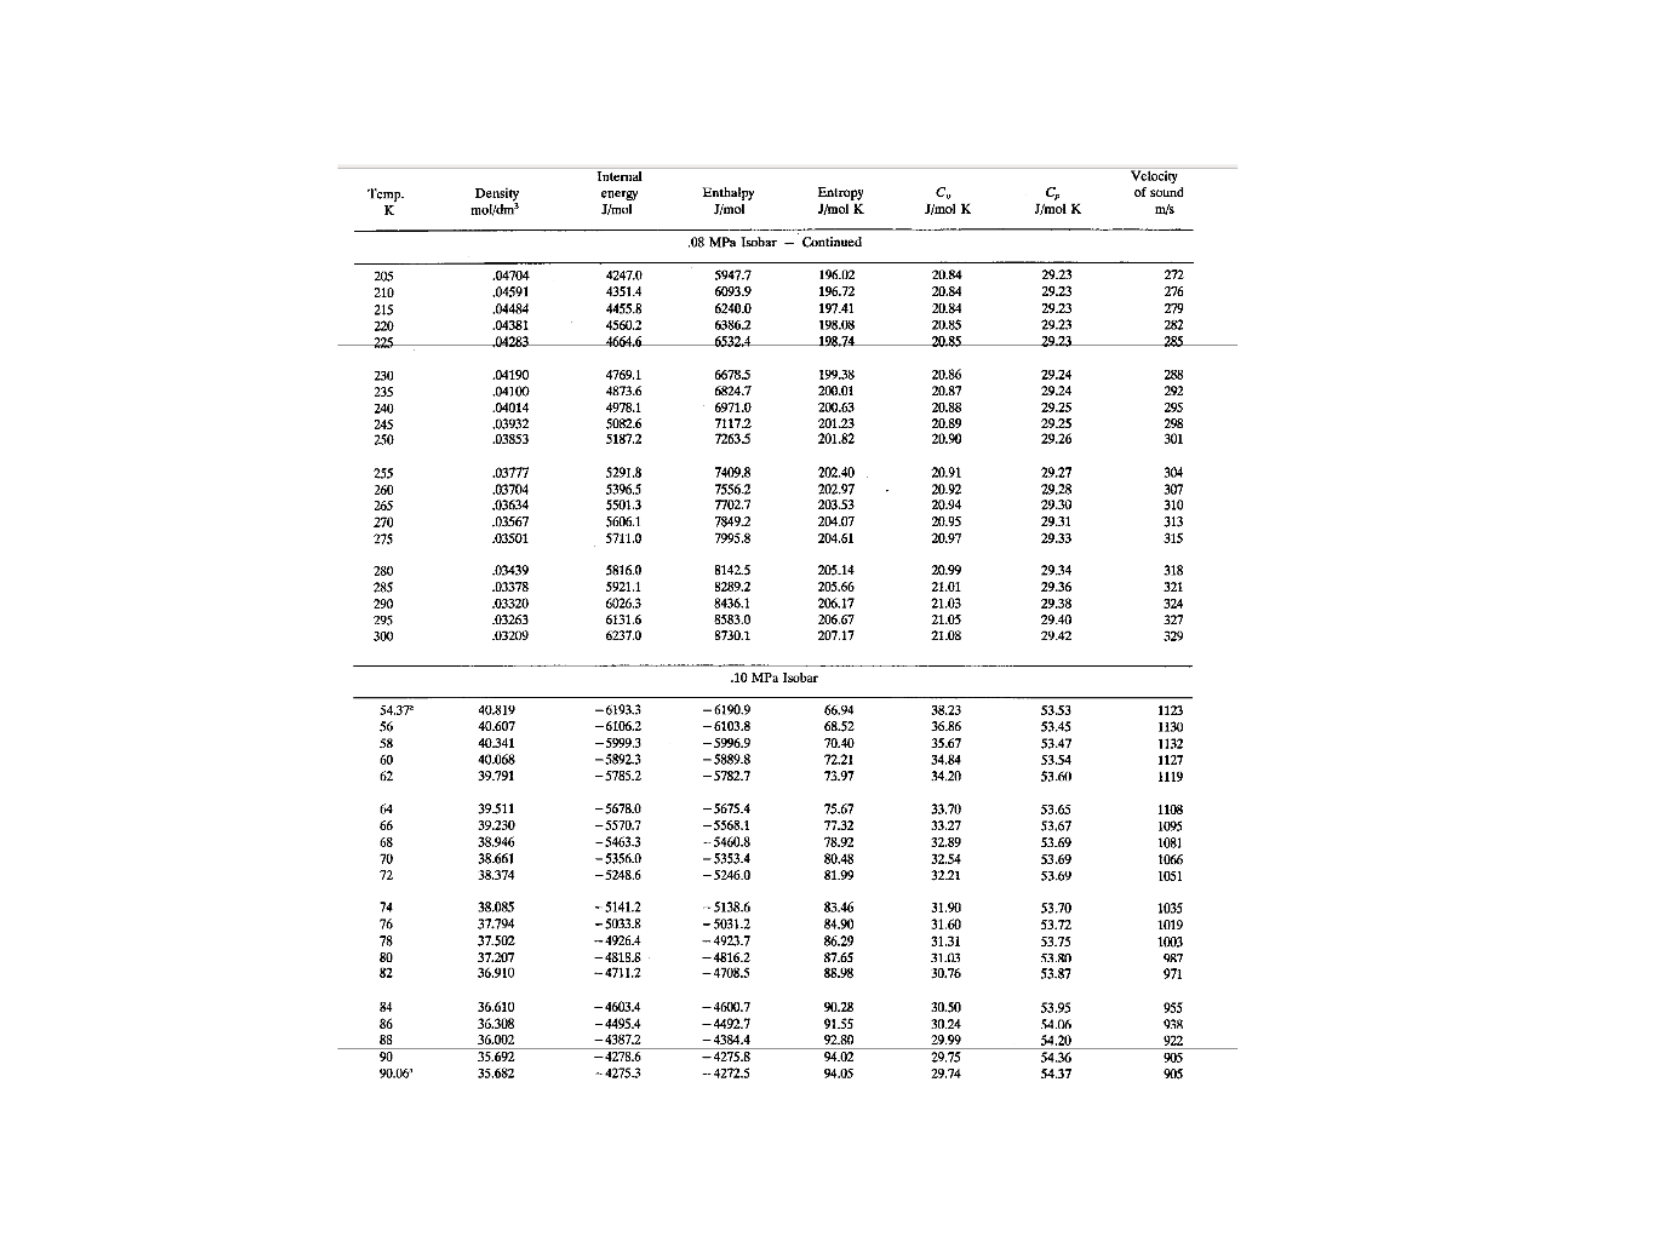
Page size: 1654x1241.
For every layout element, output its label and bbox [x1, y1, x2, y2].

picture [337, 163, 1238, 1094]
